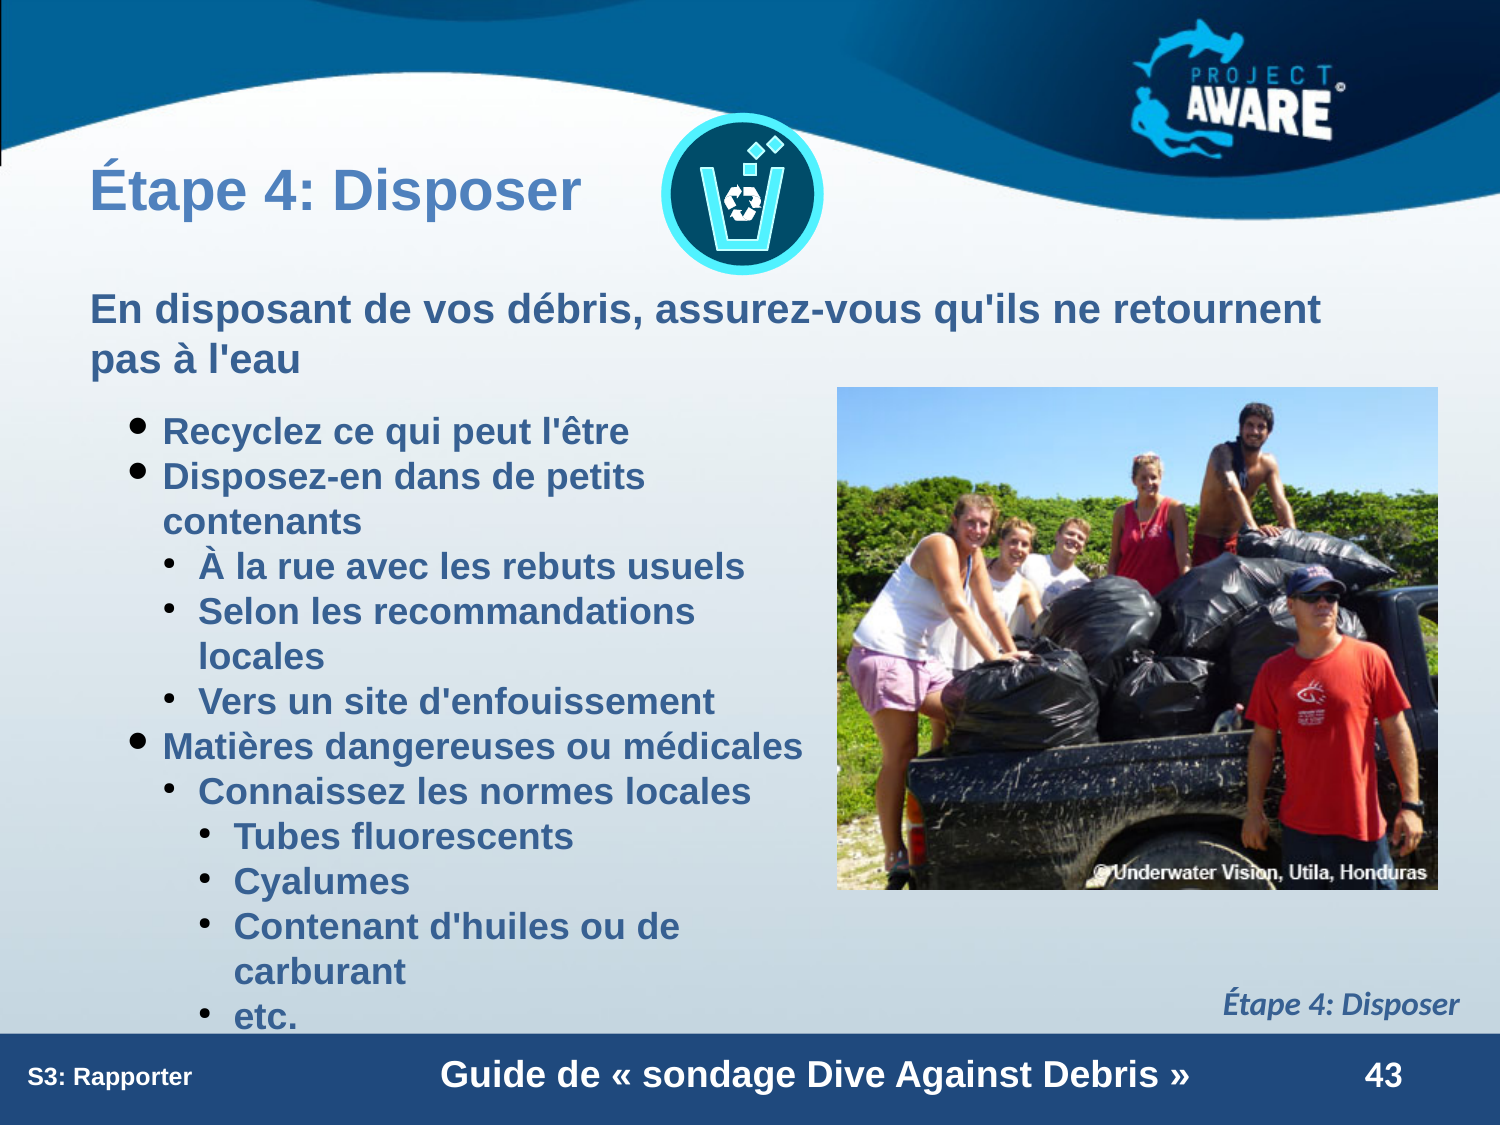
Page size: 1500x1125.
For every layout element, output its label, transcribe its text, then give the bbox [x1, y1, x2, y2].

text_box S3: Rapporter [12, 1052, 425, 1103]
text_box <numéro> [1350, 1042, 1475, 1103]
text_box Guide de « sondage Dive Against Debris » [425, 1042, 1276, 1103]
text_box Étape 4: Disposer [999, 975, 1475, 1025]
text_box En disposant de vos débris, assurez-vous qu'ils ne retournent pas à l'eau [74, 274, 1413, 343]
text_box Recyclez ce qui peut l'être Disposez-en dans de petits contenants À la rue avec les rebuts usuels Selon les recommandations locales Vers un site d'enfouissement Matières dangereuses ou médicales Connaissez les normes locales Tubes fluorescents Cyalumes Contenant d'huiles ou de carburant etc. [112, 399, 825, 1013]
picture [0, 0, 1500, 1037]
text_box Étape 4: Disposer [75, 145, 615, 249]
